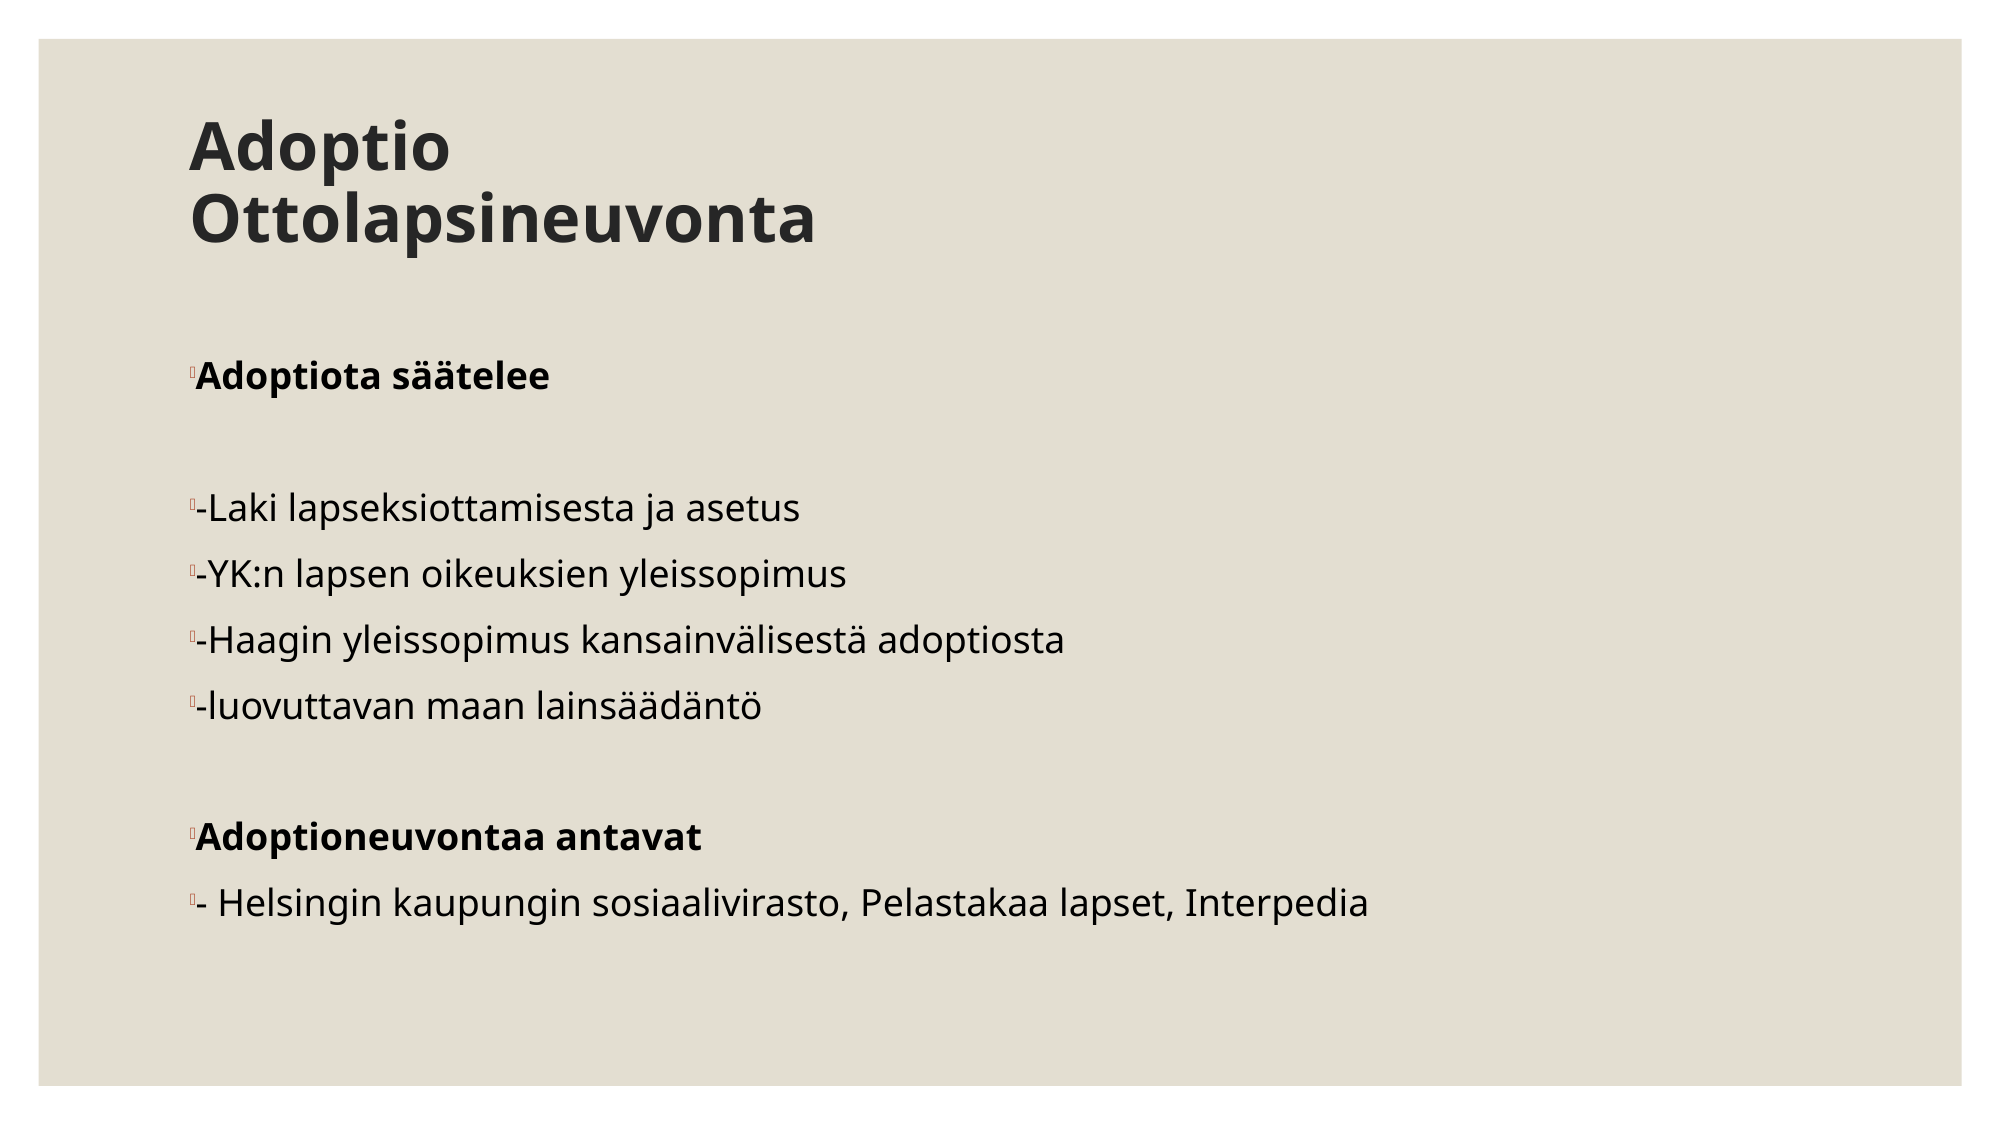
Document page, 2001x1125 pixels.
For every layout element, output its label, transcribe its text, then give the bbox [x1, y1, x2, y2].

title Adoptio Ottolapsineuvonta [174, 105, 1825, 331]
list Adoptiota säätelee -Laki lapseksiottamisesta ja asetus -YK:n lapsen oikeuksien yleissopimus -Haagin yleissopimus kansainvälisestä adoptiosta -luovuttavan maan lainsäädäntö Adoptioneuvontaa antavat - Helsingin kaupungin sosiaalivirasto, Pelastakaa lapset, Interpedia [174, 345, 1825, 990]
